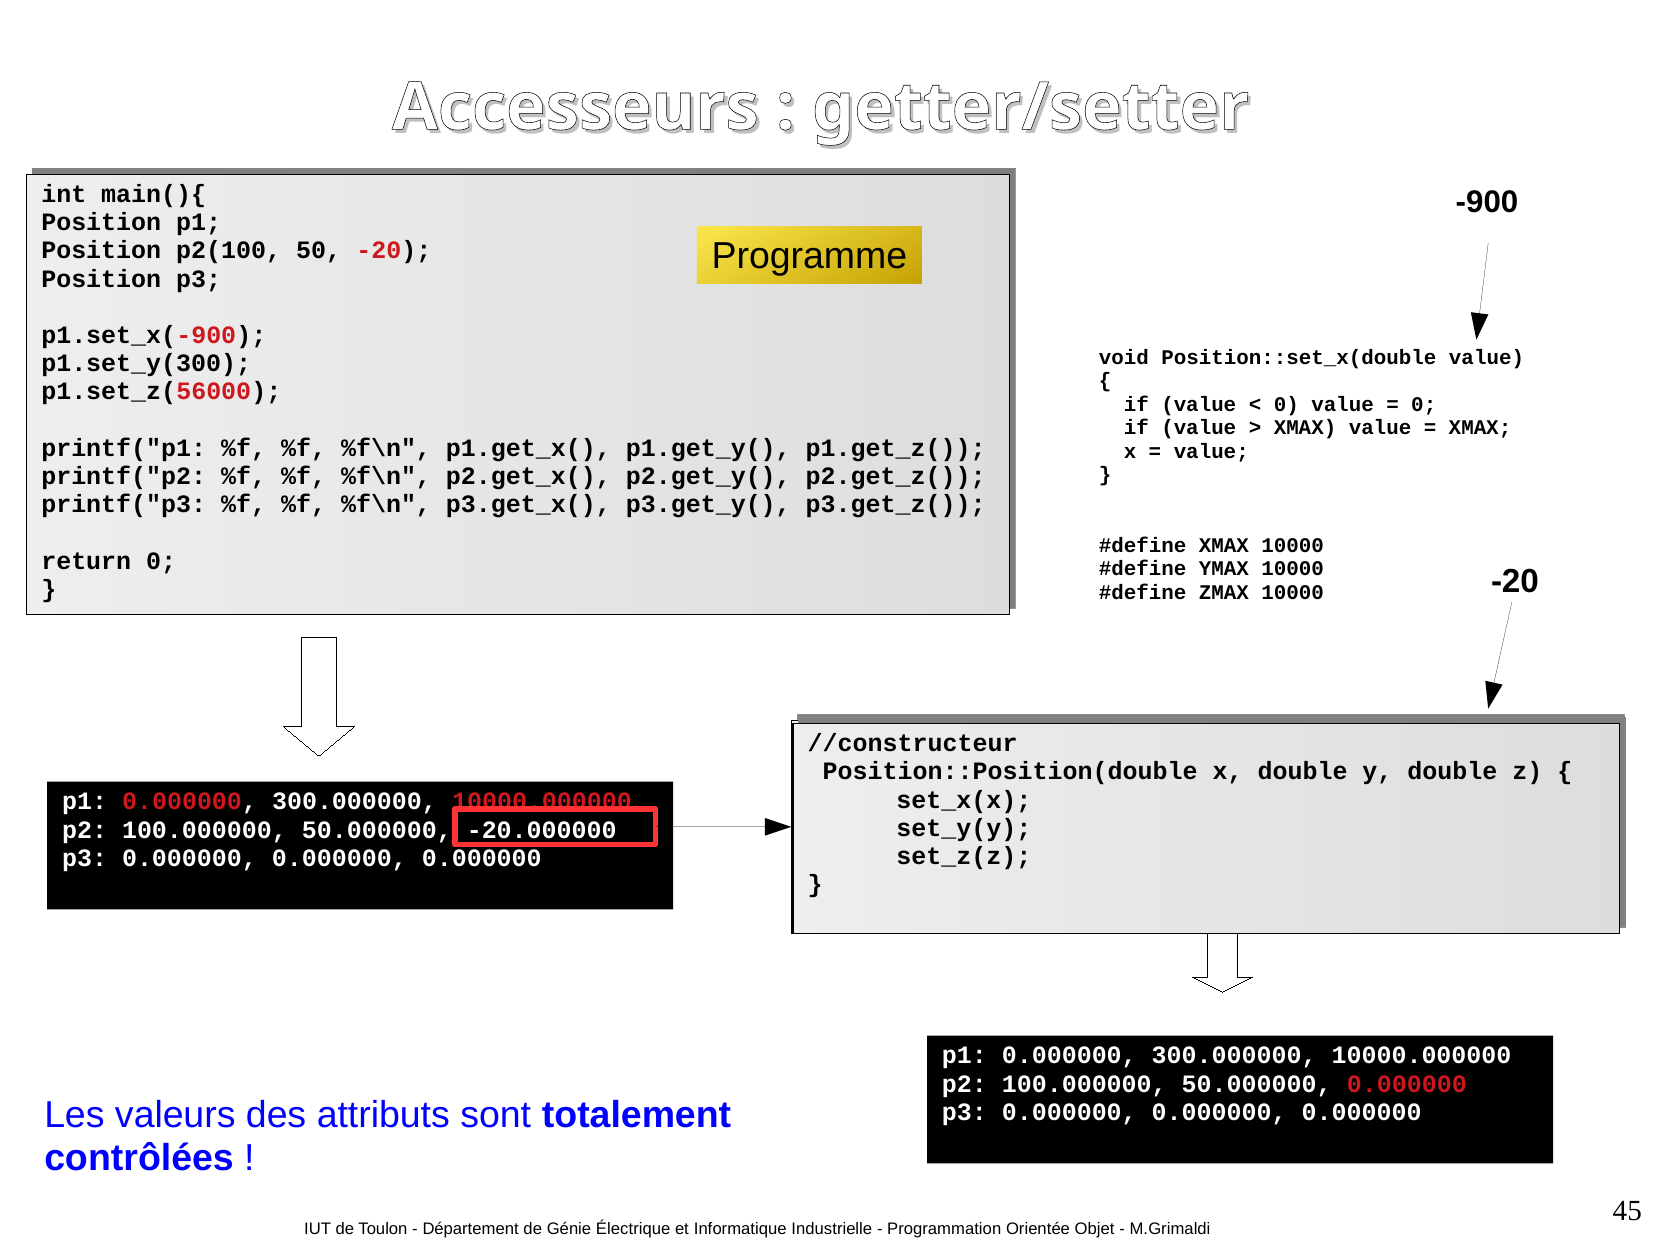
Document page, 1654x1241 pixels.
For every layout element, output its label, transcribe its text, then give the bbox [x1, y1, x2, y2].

text_box void Position::set_x(double value) { if (value < 0) value = 0; if (value > XMAX) value = XMAX; x = value; } #define XMAX 10000 #define YMAX 10000 #define ZMAX 10000 [1074, 339, 1548, 567]
text_box [283, 637, 355, 756]
text_box [1192, 934, 1253, 993]
text_box p1: 0.000000, 300.000000, 10000.000000 p2: 100.000000, 50.000000, -20.000000 p3: 0.000000, 0.000000, 0.000000 [458, 812, 653, 842]
text_box Les valeurs des attributs sont totalement contrôlées ! [29, 1086, 851, 1186]
title Accesseurs : getter/setter [76, 0, 1565, 208]
text_box -900 [1440, 177, 1534, 250]
text_box int main(){ Position p1; Position p2(100, 50, -20); Position p3; p1.set_x(-900); p1.set_y(300); p1.set_z(56000); printf("p1: %f, %f, %f\n", p1.get_x(), p1.get_y(), p1.get_z()); printf("p2: %f, %f, %f\n", p2.get_x(), p2.get_y(), p2.get_z()); printf("p3: %f, %f, %f\n", p3.get_x(), p3.get_y(), p3.get_z()); return 0; } [26, 174, 1010, 615]
text_box p1: 0.000000, 300.000000, 10000.000000 p2: 100.000000, 50.000000, -20.000000 p3: 0.000000, 0.000000, 0.000000 [47, 781, 674, 910]
text_box -20 [1476, 555, 1555, 607]
text_box //constructeur Position::Position(double x, double y, double z) { set_x(x); set_y(y); set_z(z); } [792, 723, 1620, 934]
text_box Programme [696, 226, 922, 284]
text_box p1: 0.000000, 300.000000, 10000.000000 p2: 100.000000, 50.000000, 0.000000 p3: 0.000000, 0.000000, 0.000000 [927, 1035, 1554, 1164]
